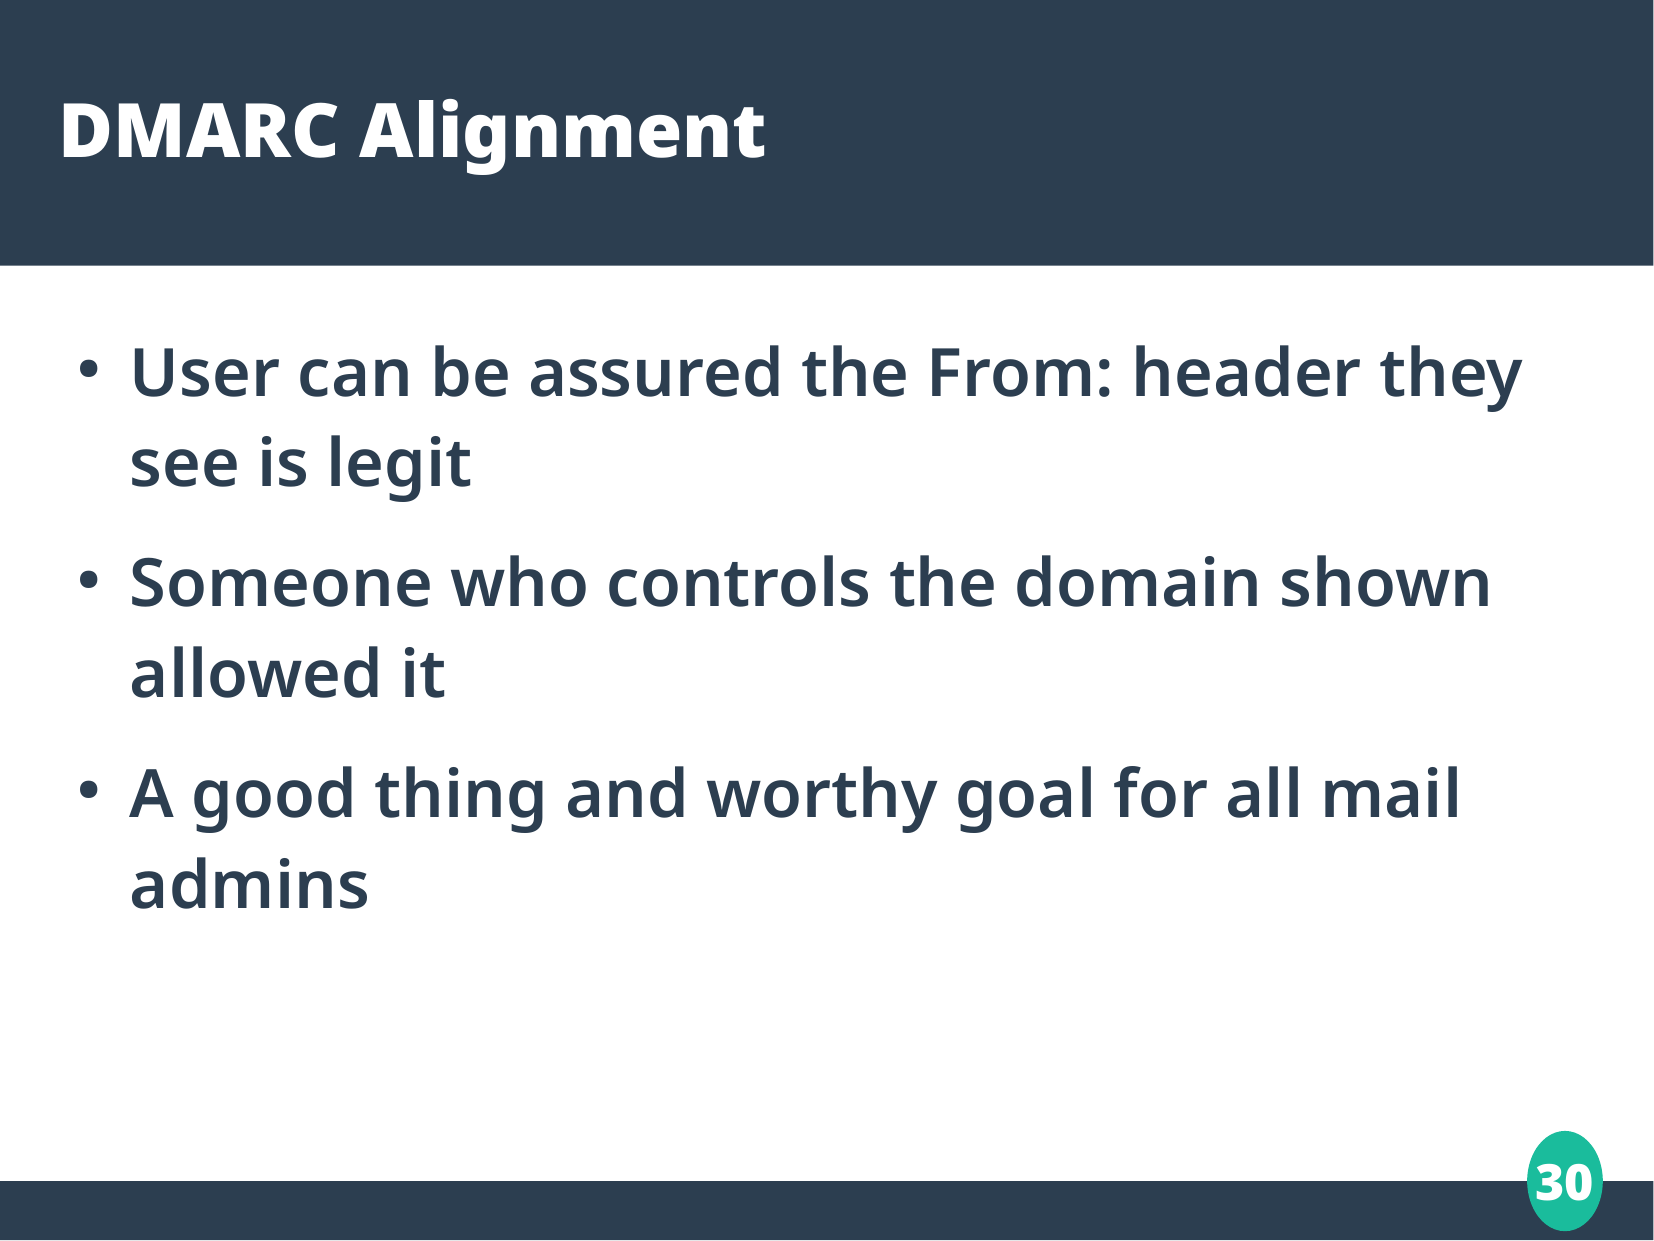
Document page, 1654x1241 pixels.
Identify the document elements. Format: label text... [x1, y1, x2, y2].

list User can be assured the From: header they see is legit Someone who controls the domain shown allowed it A good thing and worthy goal for all mail admins [59, 324, 1595, 1152]
title DMARC Alignment [59, 49, 1595, 207]
